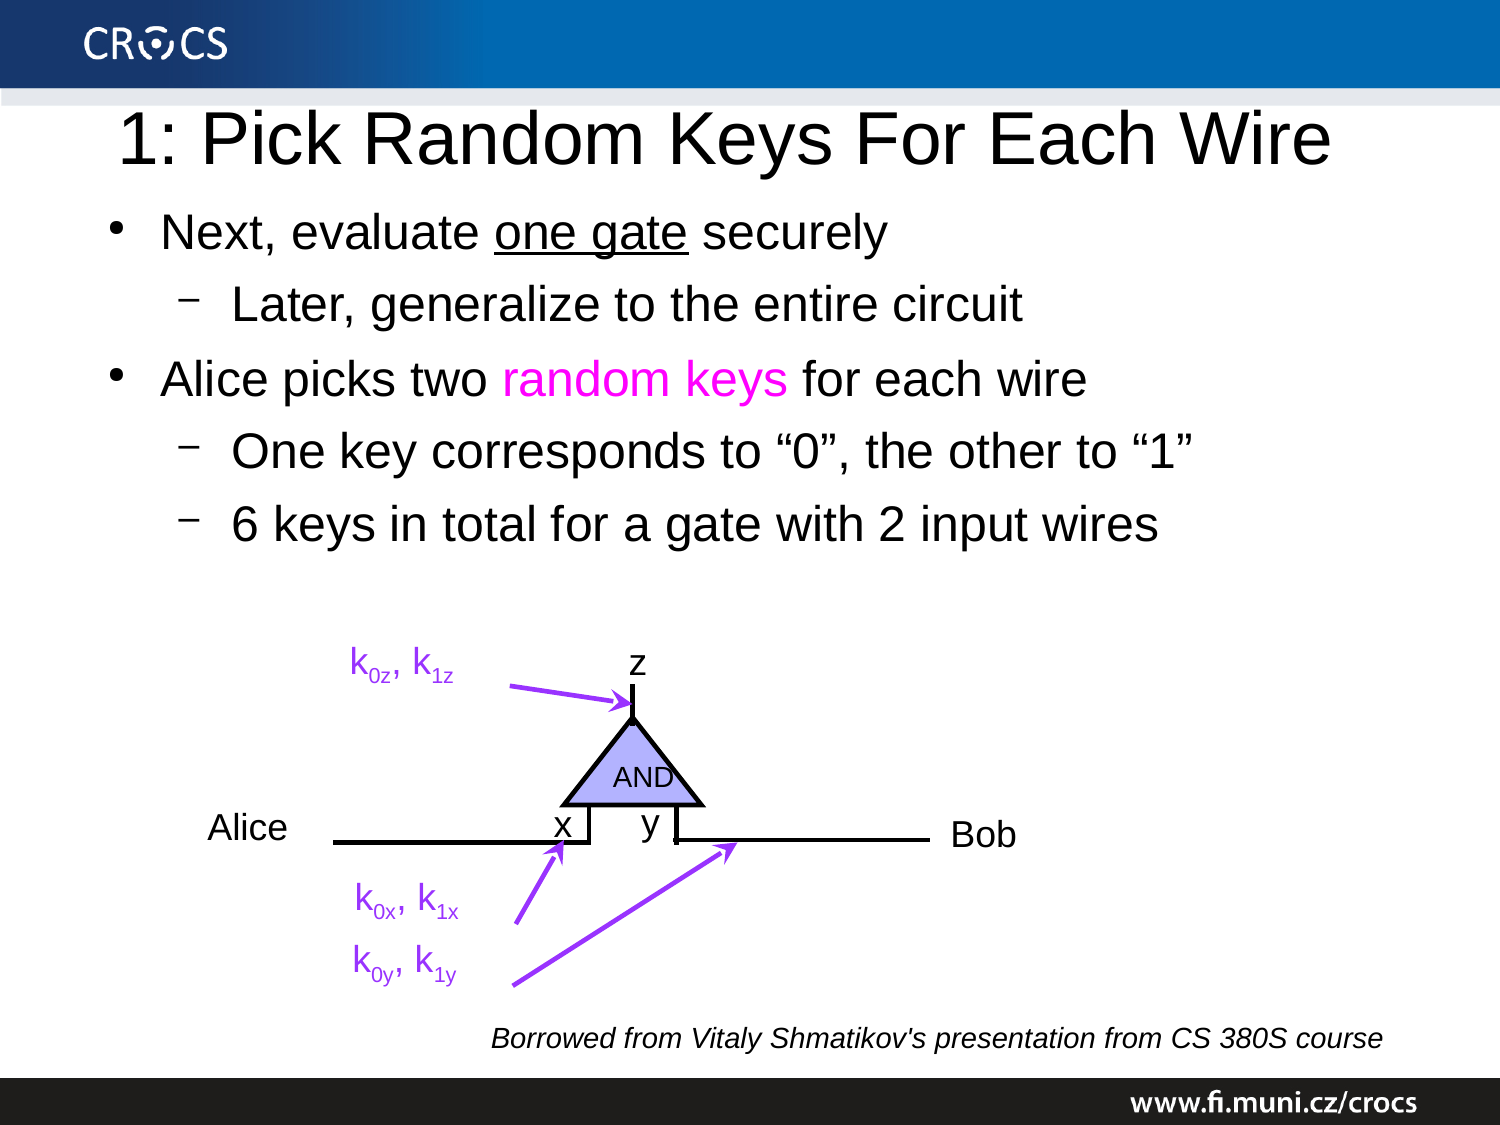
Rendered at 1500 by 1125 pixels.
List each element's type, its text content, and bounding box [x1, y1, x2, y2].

list Next, evaluate one gate securely Later, generalize to the entire circuit Alice picks two random keys for each wire One key corresponds to “0”, the other to “1” 6 keys in total for a gate with 2 input wires [75, 191, 1450, 1017]
text_box x [538, 845, 554, 853]
text_box k0y, k1y [337, 927, 472, 995]
text_box y [626, 790, 675, 851]
text_box Borrowed from Vitaly Shmatikov's presentation from CS 380S course [476, 1012, 1500, 1063]
text_box Alice [192, 795, 304, 856]
text_box Bob [935, 802, 1032, 863]
text_box z [613, 629, 663, 691]
text_box x [564, 845, 588, 853]
picture [0, 0, 1500, 1125]
title 1: Pick Random Keys For Each Wire [66, 37, 1500, 188]
text_box x [538, 792, 588, 840]
text_box AND [574, 720, 702, 805]
text_box k0z, k1z [334, 629, 470, 696]
text_box k0x, k1x [339, 865, 475, 932]
